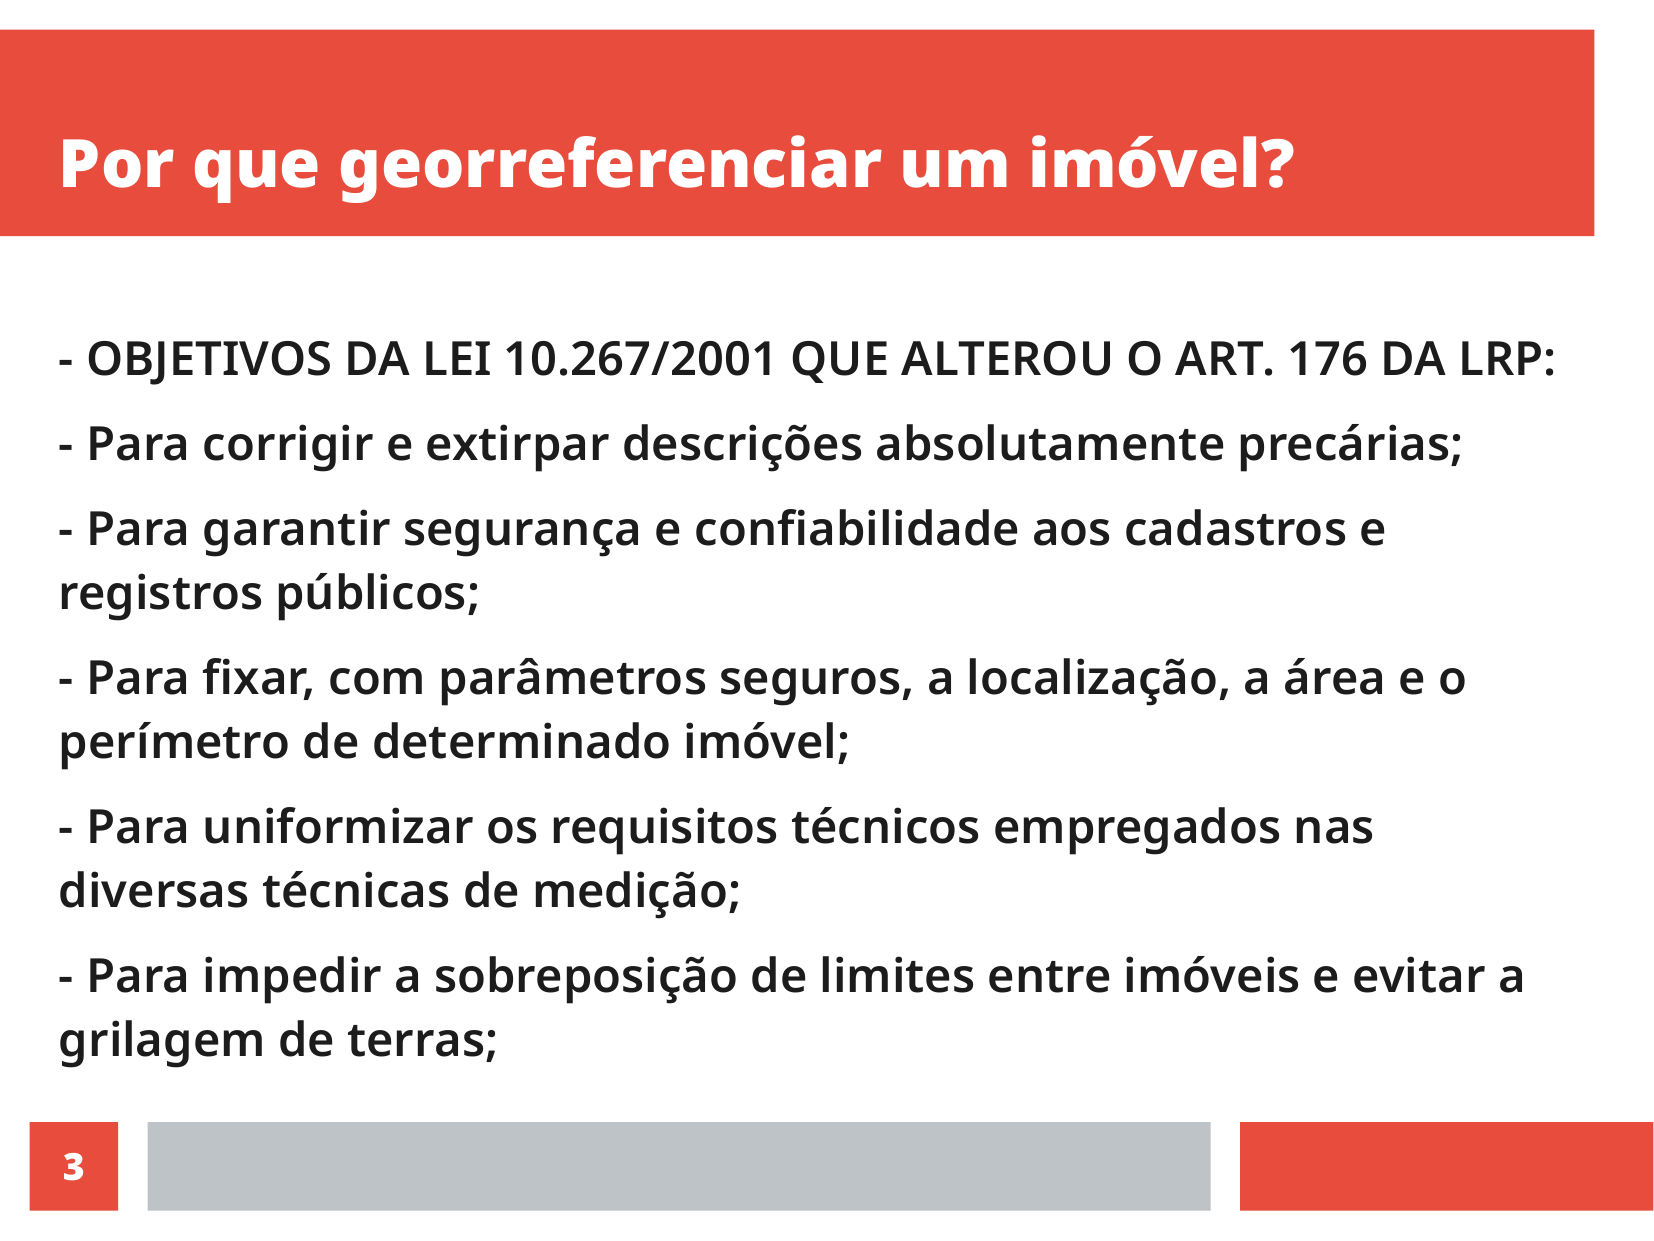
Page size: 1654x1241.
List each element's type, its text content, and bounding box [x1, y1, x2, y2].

title Por que georreferenciar um imóvel? [59, 59, 1595, 207]
list - OBJETIVOS DA LEI 10.267/2001 QUE ALTEROU O ART. 176 DA LRP: - Para corrigir e extirpar descrições absolutamente precárias; - Para garantir segurança e confiabilidade aos cadastros e registros públicos; - Para fixar, com parâmetros seguros, a localização, a área e o perímetro de determinado imóvel; - Para uniformizar os requisitos técnicos empregados nas diversas técnicas de medição; - Para impedir a sobreposição de limites entre imóveis e evitar a grilagem de terras; [59, 324, 1565, 1093]
